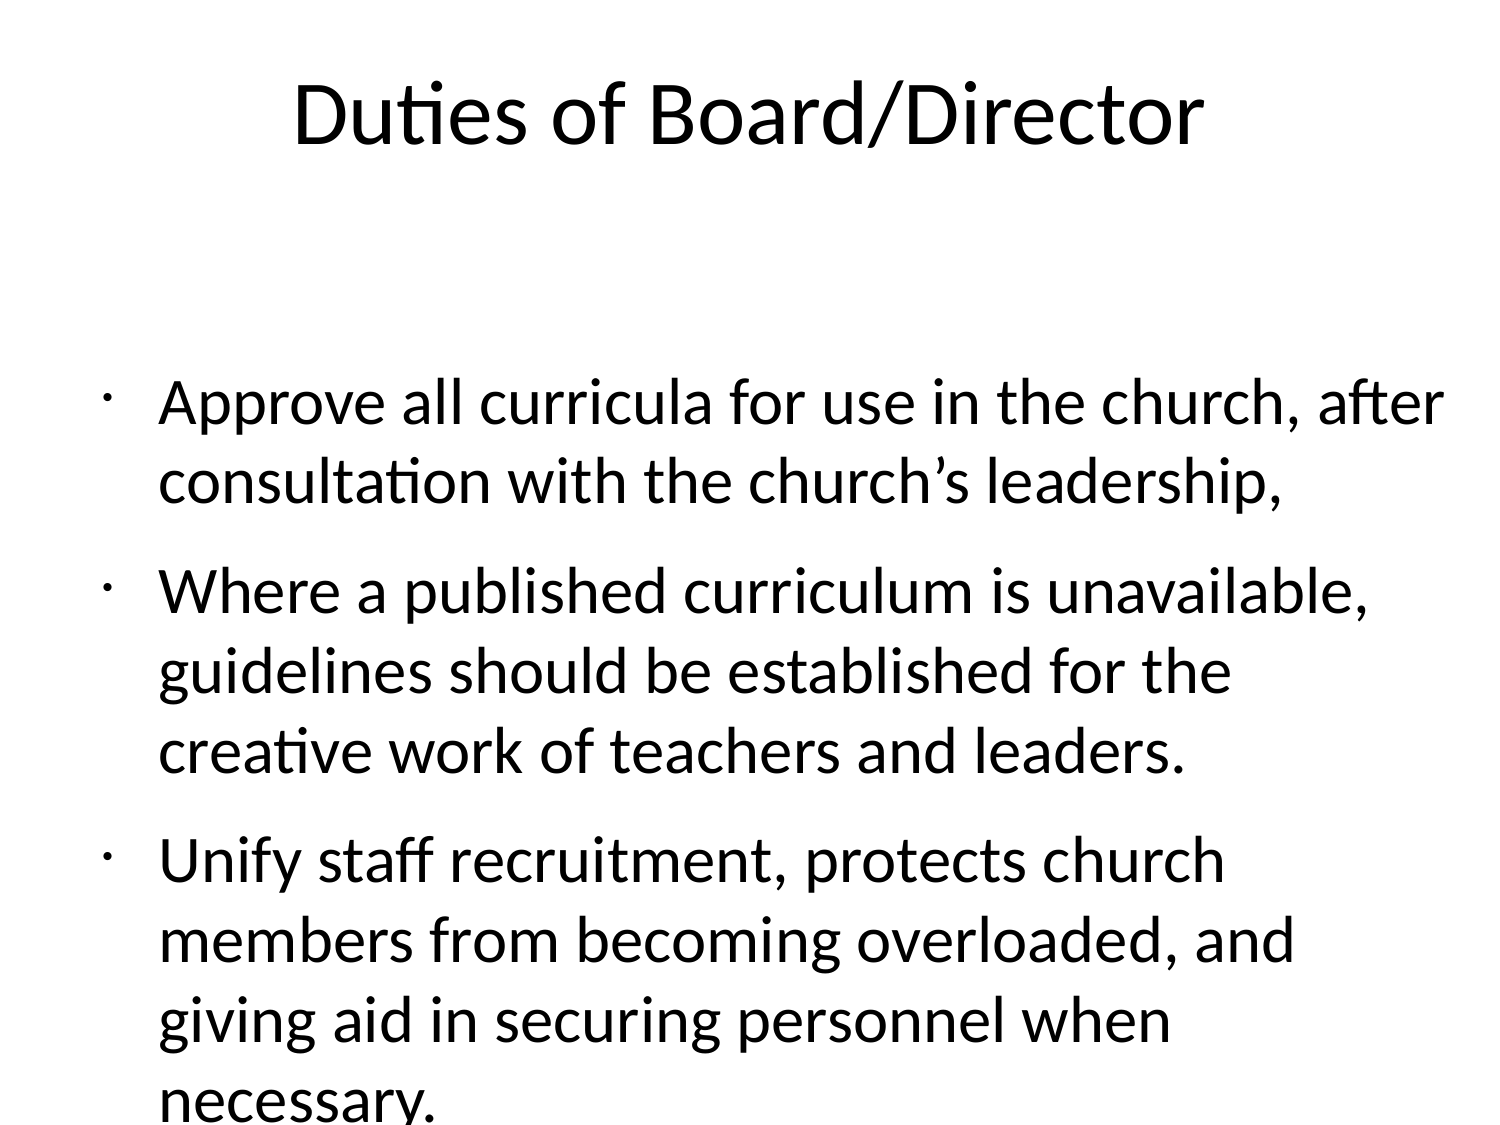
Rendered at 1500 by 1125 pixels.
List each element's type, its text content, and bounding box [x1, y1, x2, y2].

title Duties of Board/Director [75, 45, 1425, 233]
list Approve all curricula for use in the church, after consultation with the church’s leadership, Where a published curriculum is unavailable, guidelines should be established for the creative work of teachers and leaders. Unify staff recruitment, protects church members from becoming overloaded, and giving aid in securing personnel when necessary. Surveying teachers and leaders needed, Listing prospective staff members, setting standards for teachers, developing a plan for recruitment, an approving all church education staff. [87, 350, 1475, 1093]
